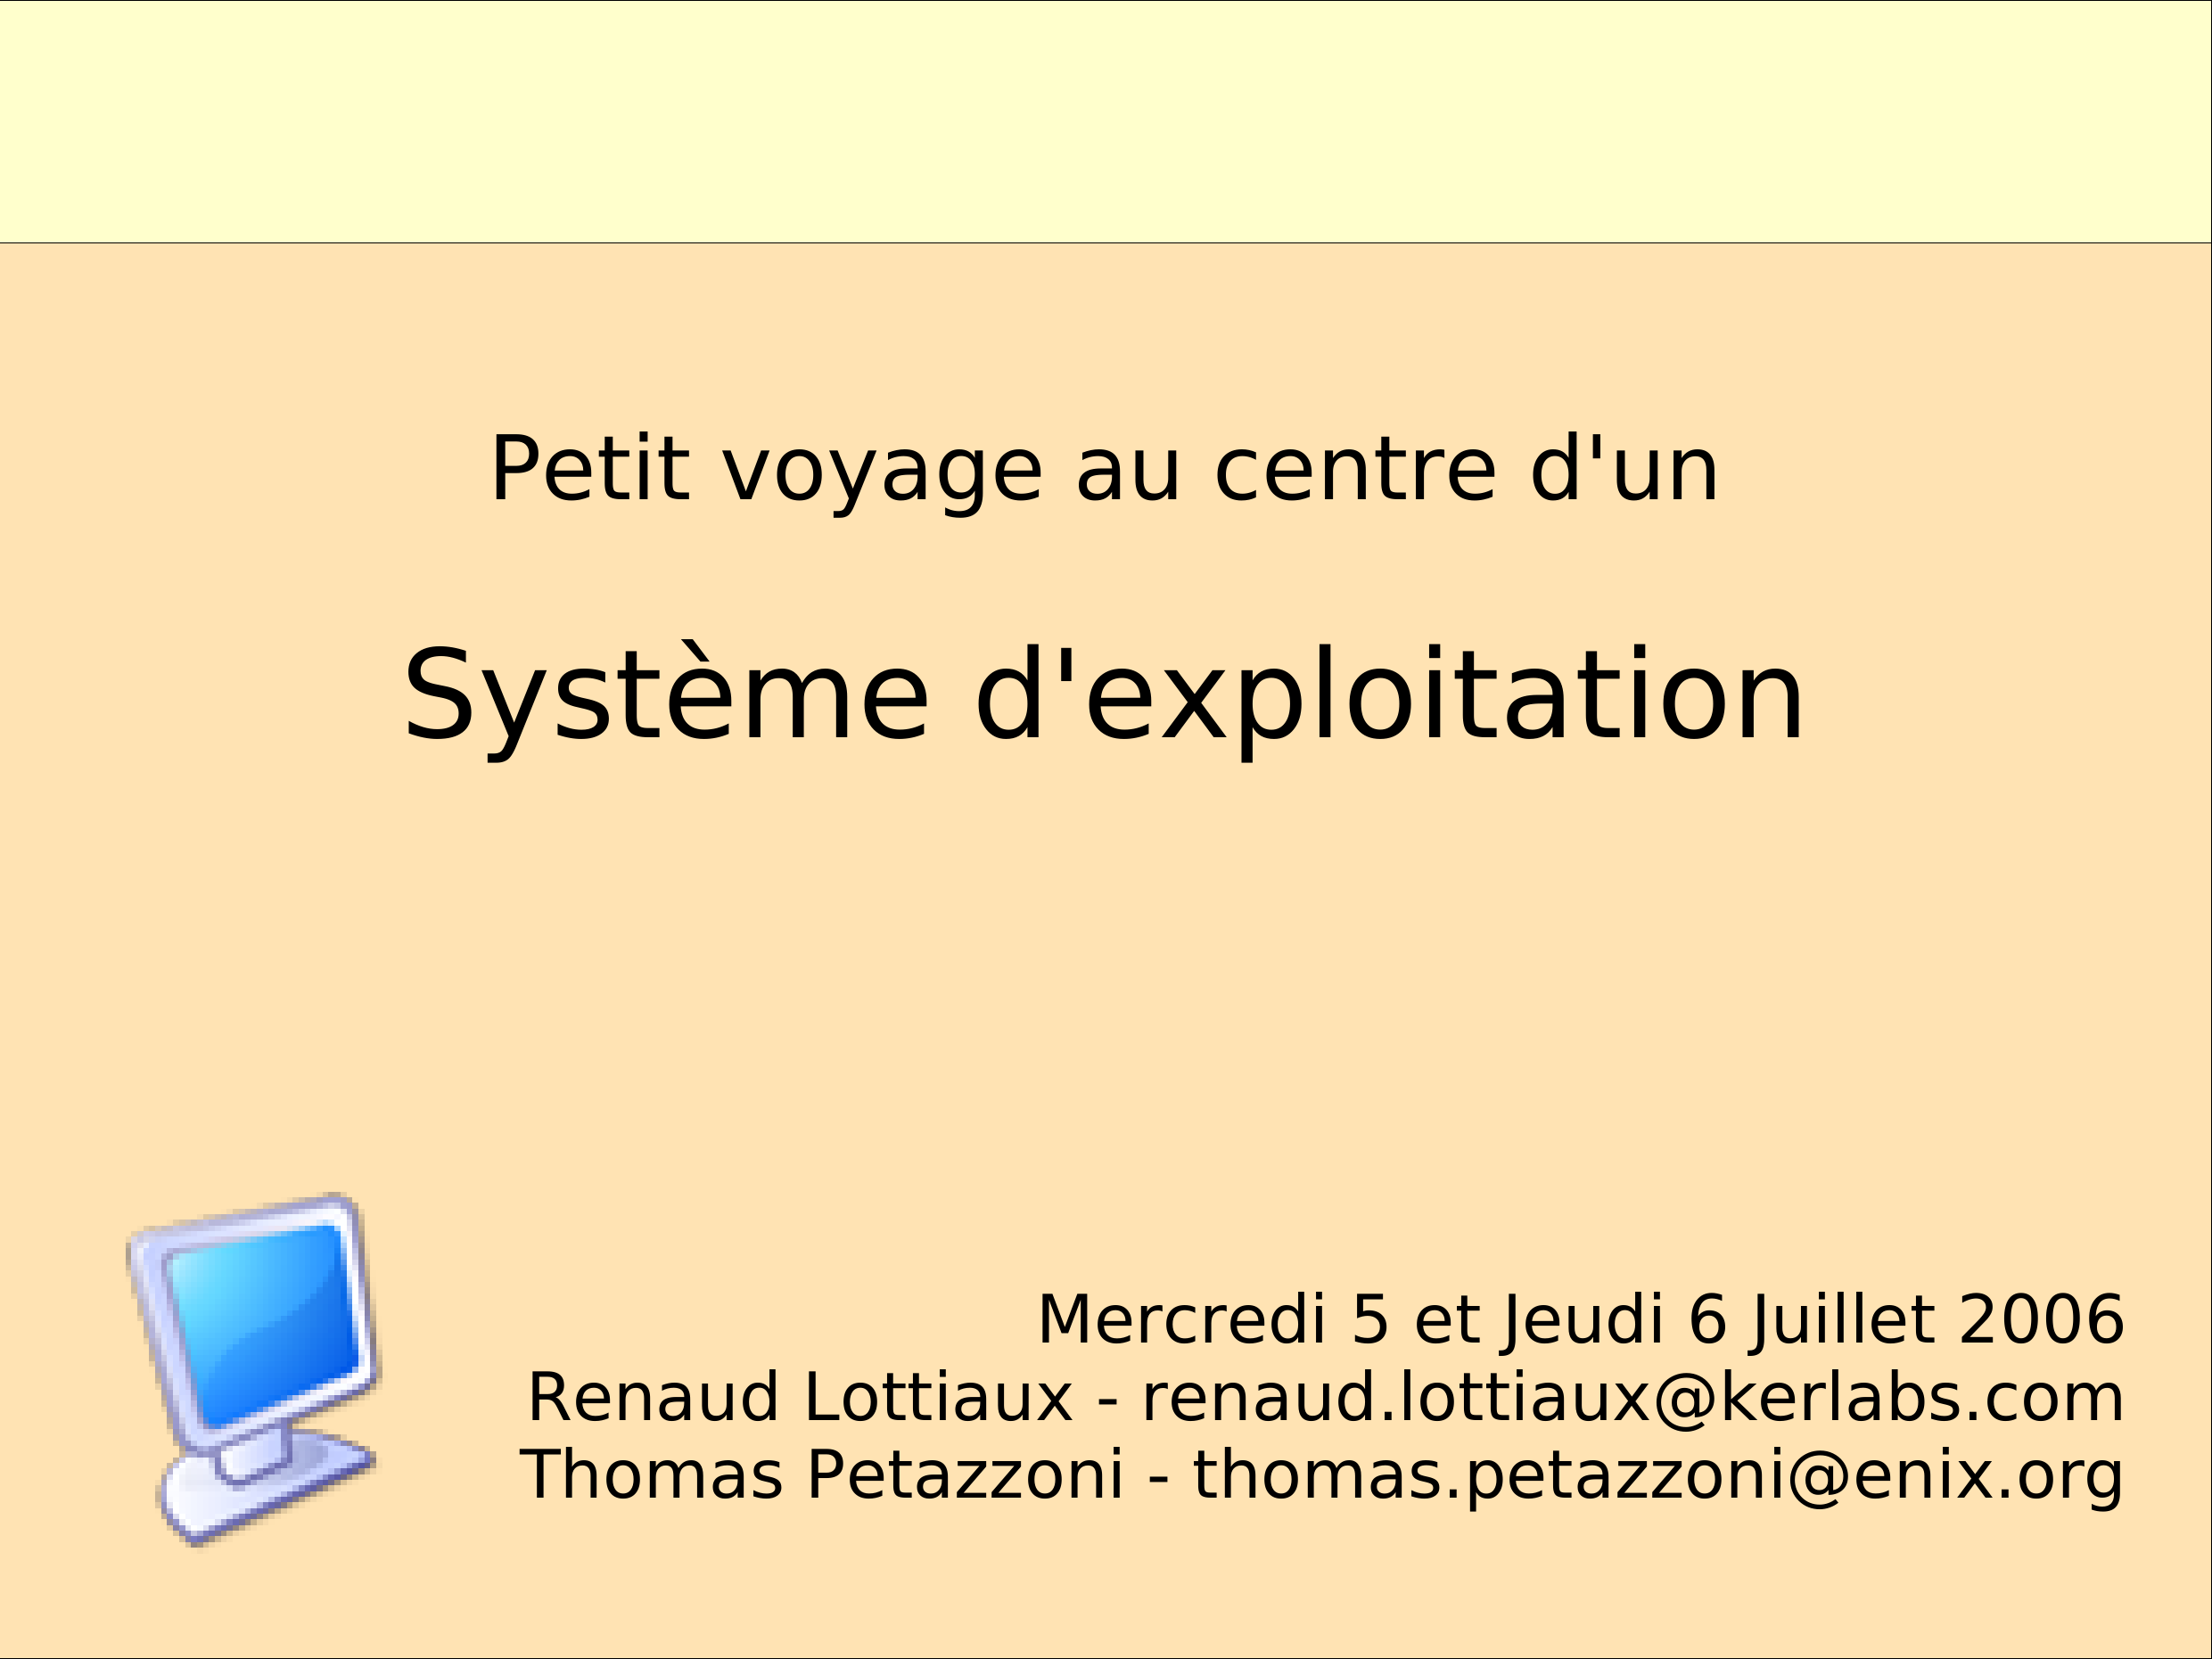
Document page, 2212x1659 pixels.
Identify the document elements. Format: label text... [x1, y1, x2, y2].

text_box Petit voyage au centre d'un Système d'exploitation [0, 409, 2212, 1242]
text_box Mercredi 5 et Jeudi 6 Juillet 2006 Renaud Lottiaux - renaud.lottiaux@kerlabs.com Thomas Petazzoni - thomas.petazzoni@enix.org [82, 1274, 2142, 1606]
picture [66, 1192, 448, 1554]
text_box [435, 417, 1876, 519]
